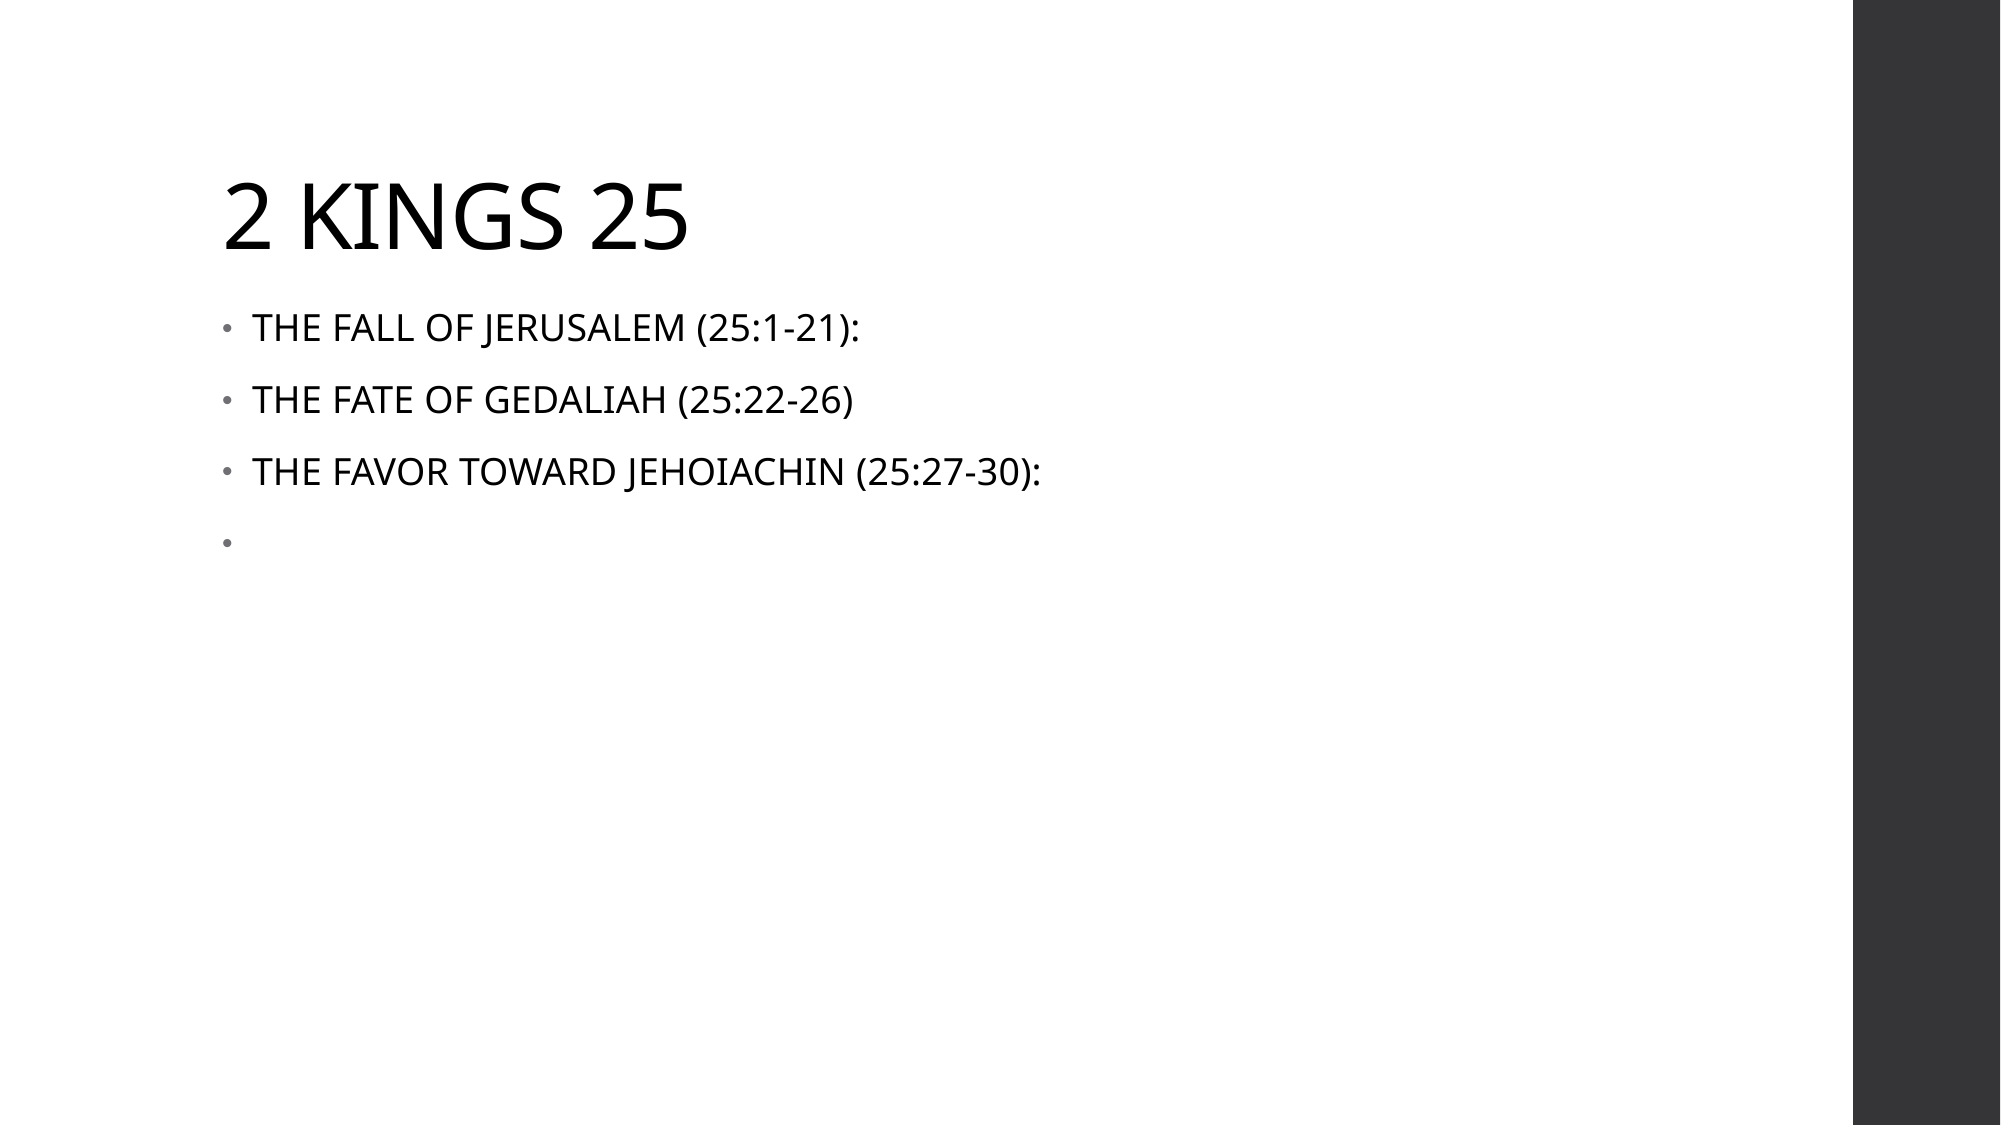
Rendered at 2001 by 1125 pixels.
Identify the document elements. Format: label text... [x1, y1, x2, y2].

title 2 KINGS 25 [206, 60, 1797, 278]
list THE FALL OF JERUSALEM (25:1-21): THE FATE OF GEDALIAH (25:22-26) THE FAVOR TOWARD JEHOIACHIN (25:27-30): [206, 299, 1617, 1014]
